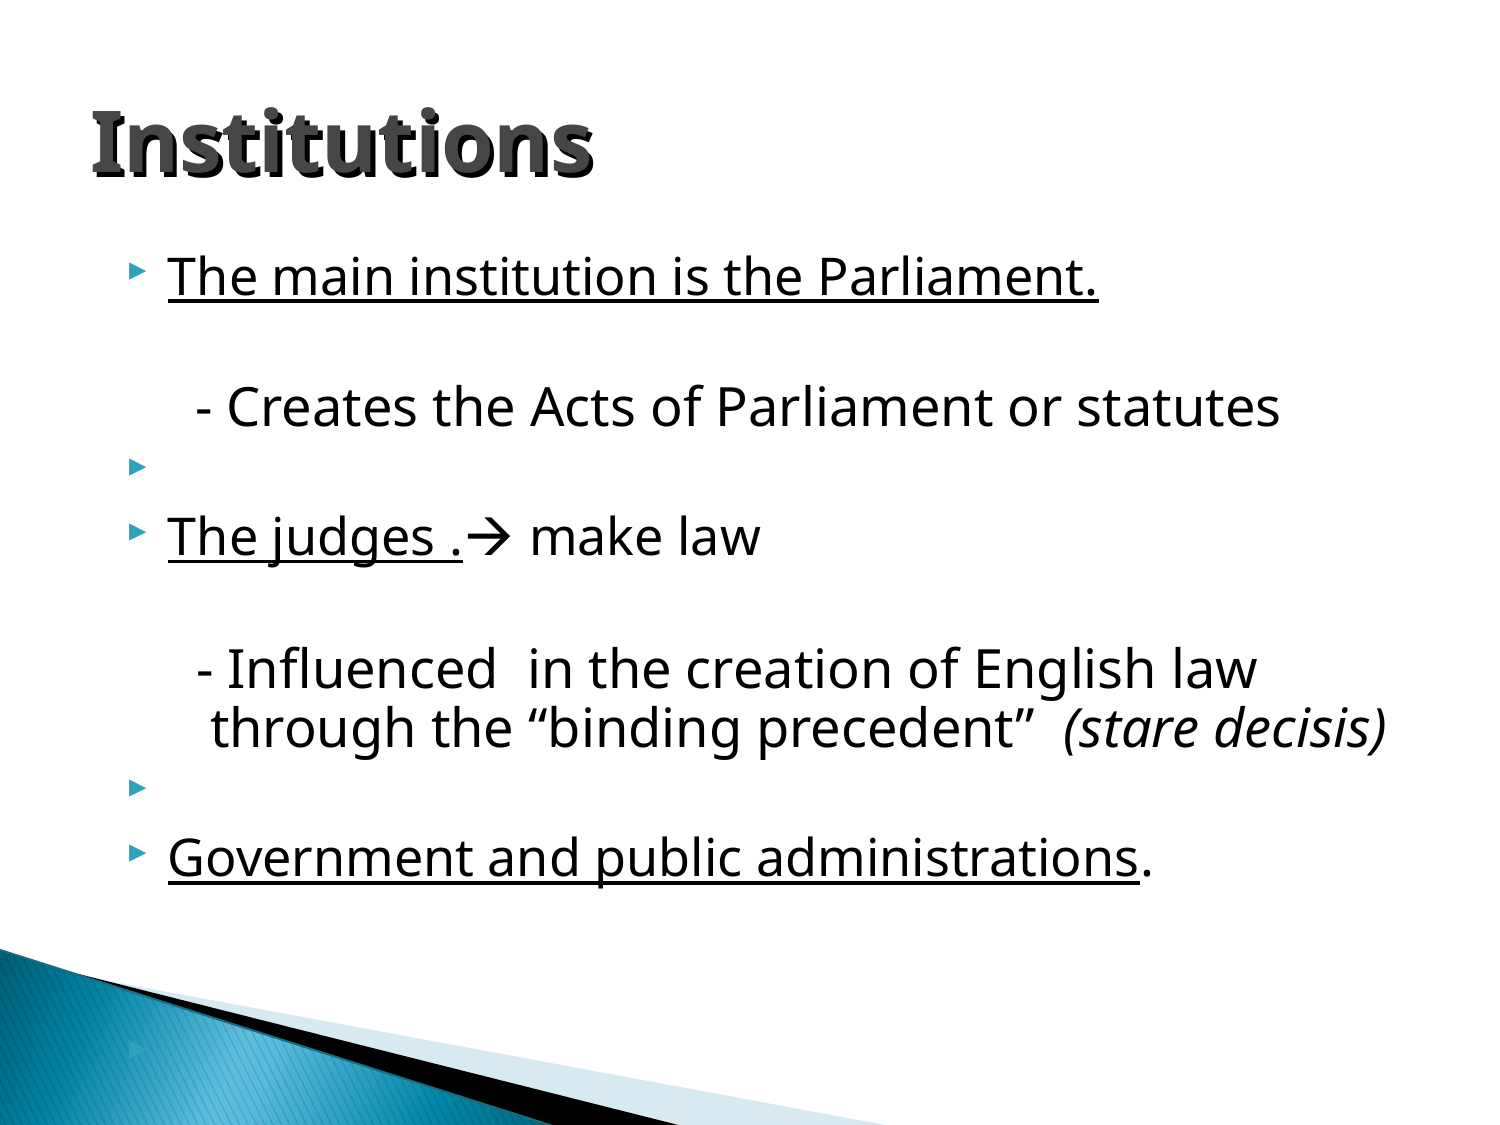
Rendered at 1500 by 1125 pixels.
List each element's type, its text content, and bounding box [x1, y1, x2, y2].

title Institutions [75, 45, 1426, 233]
list The main institution is the Parliament. - Creates the Acts of Parliament or statutes The judges . make law - Influenced in the creation of English law through the “binding precedent” (stare decisis) Government and public administrations. [75, 243, 1426, 986]
